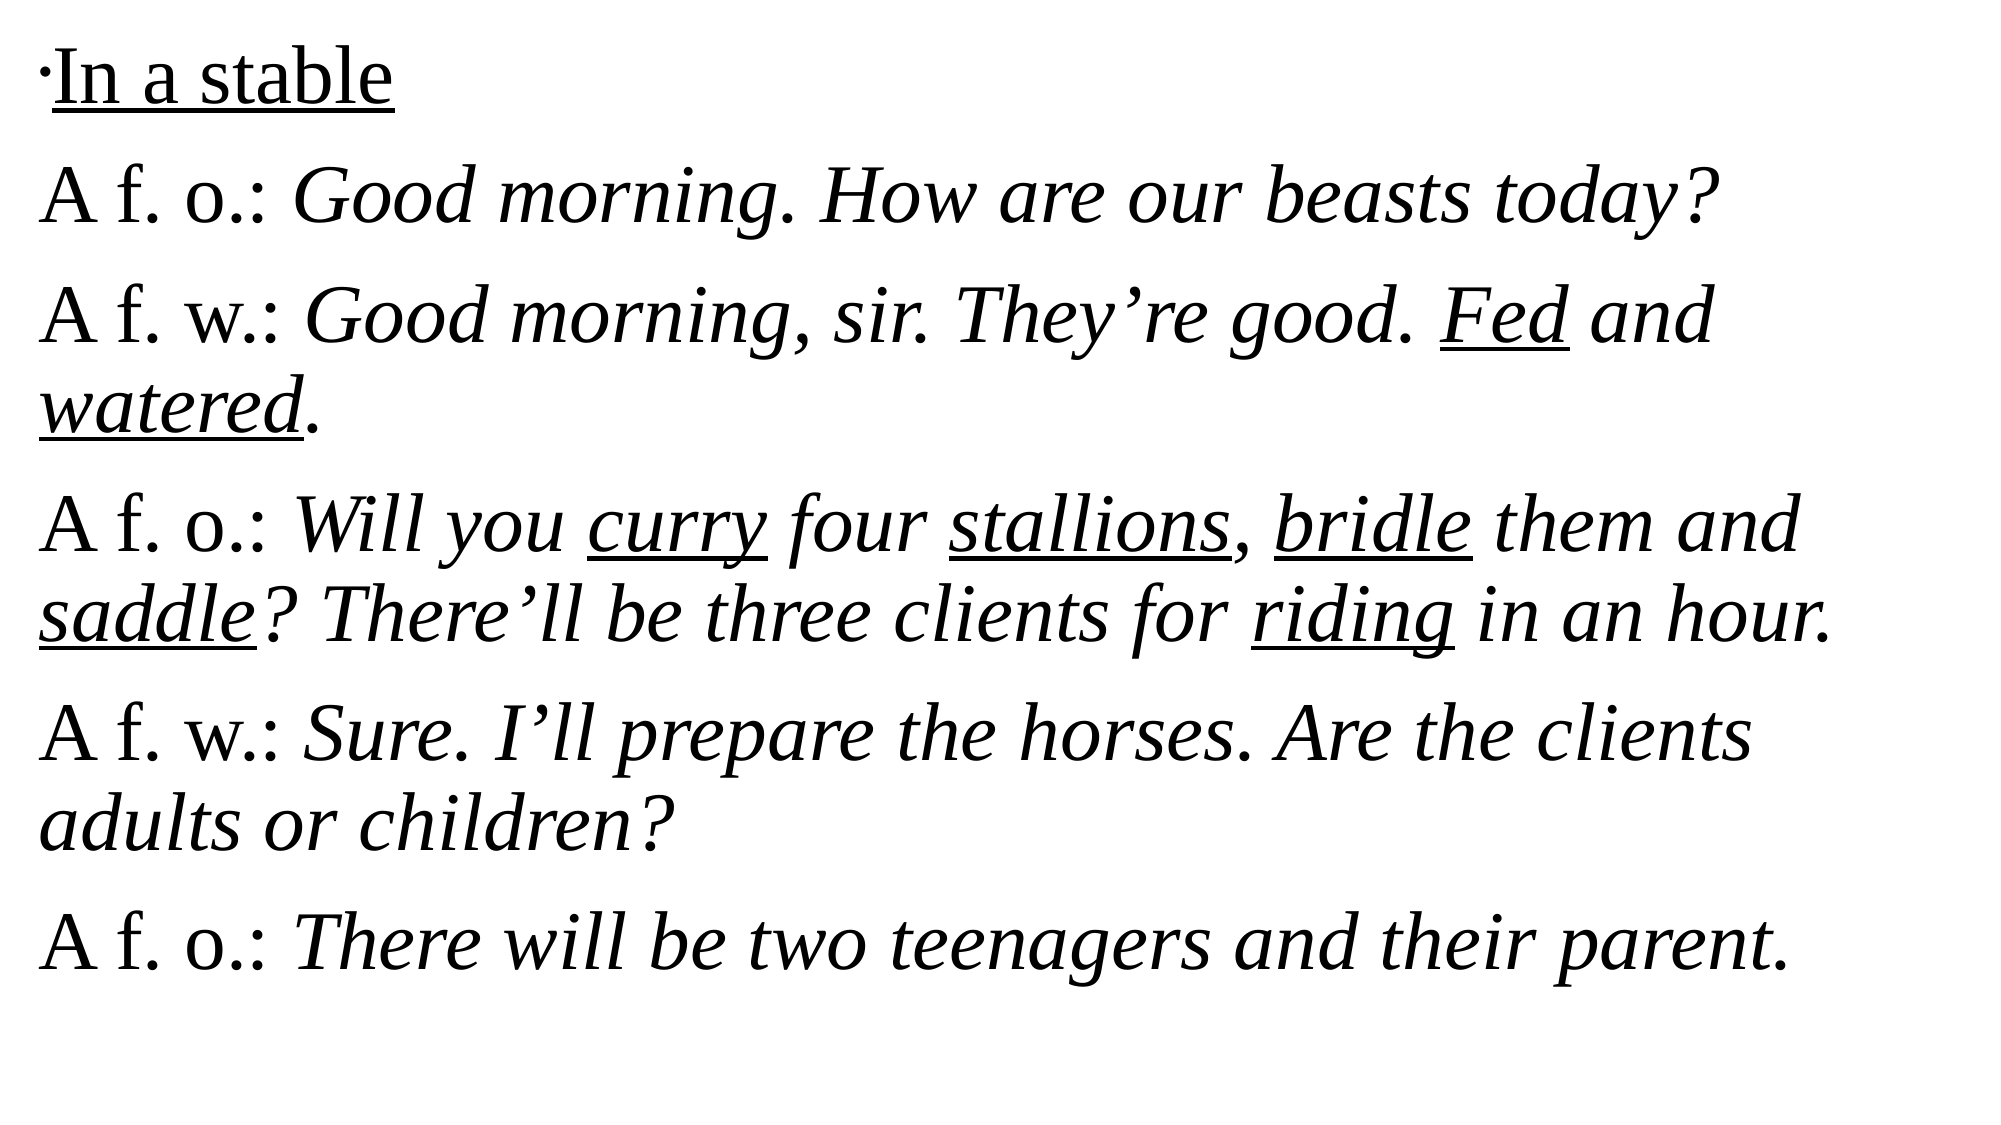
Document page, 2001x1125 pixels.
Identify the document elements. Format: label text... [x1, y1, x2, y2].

list In a stable A f. o.: Good morning. How are our beasts today? A f. w.: Good morning, sir. They’re good. Fed and watered. A f. o.: Will you curry four stallions, bridle them and saddle? There’ll be three clients for riding in an hour. A f. w.: Sure. I’ll prepare the horses. Are the clients adults or children? A f. o.: There will be two teenagers and their parent. [24, 24, 1984, 1125]
